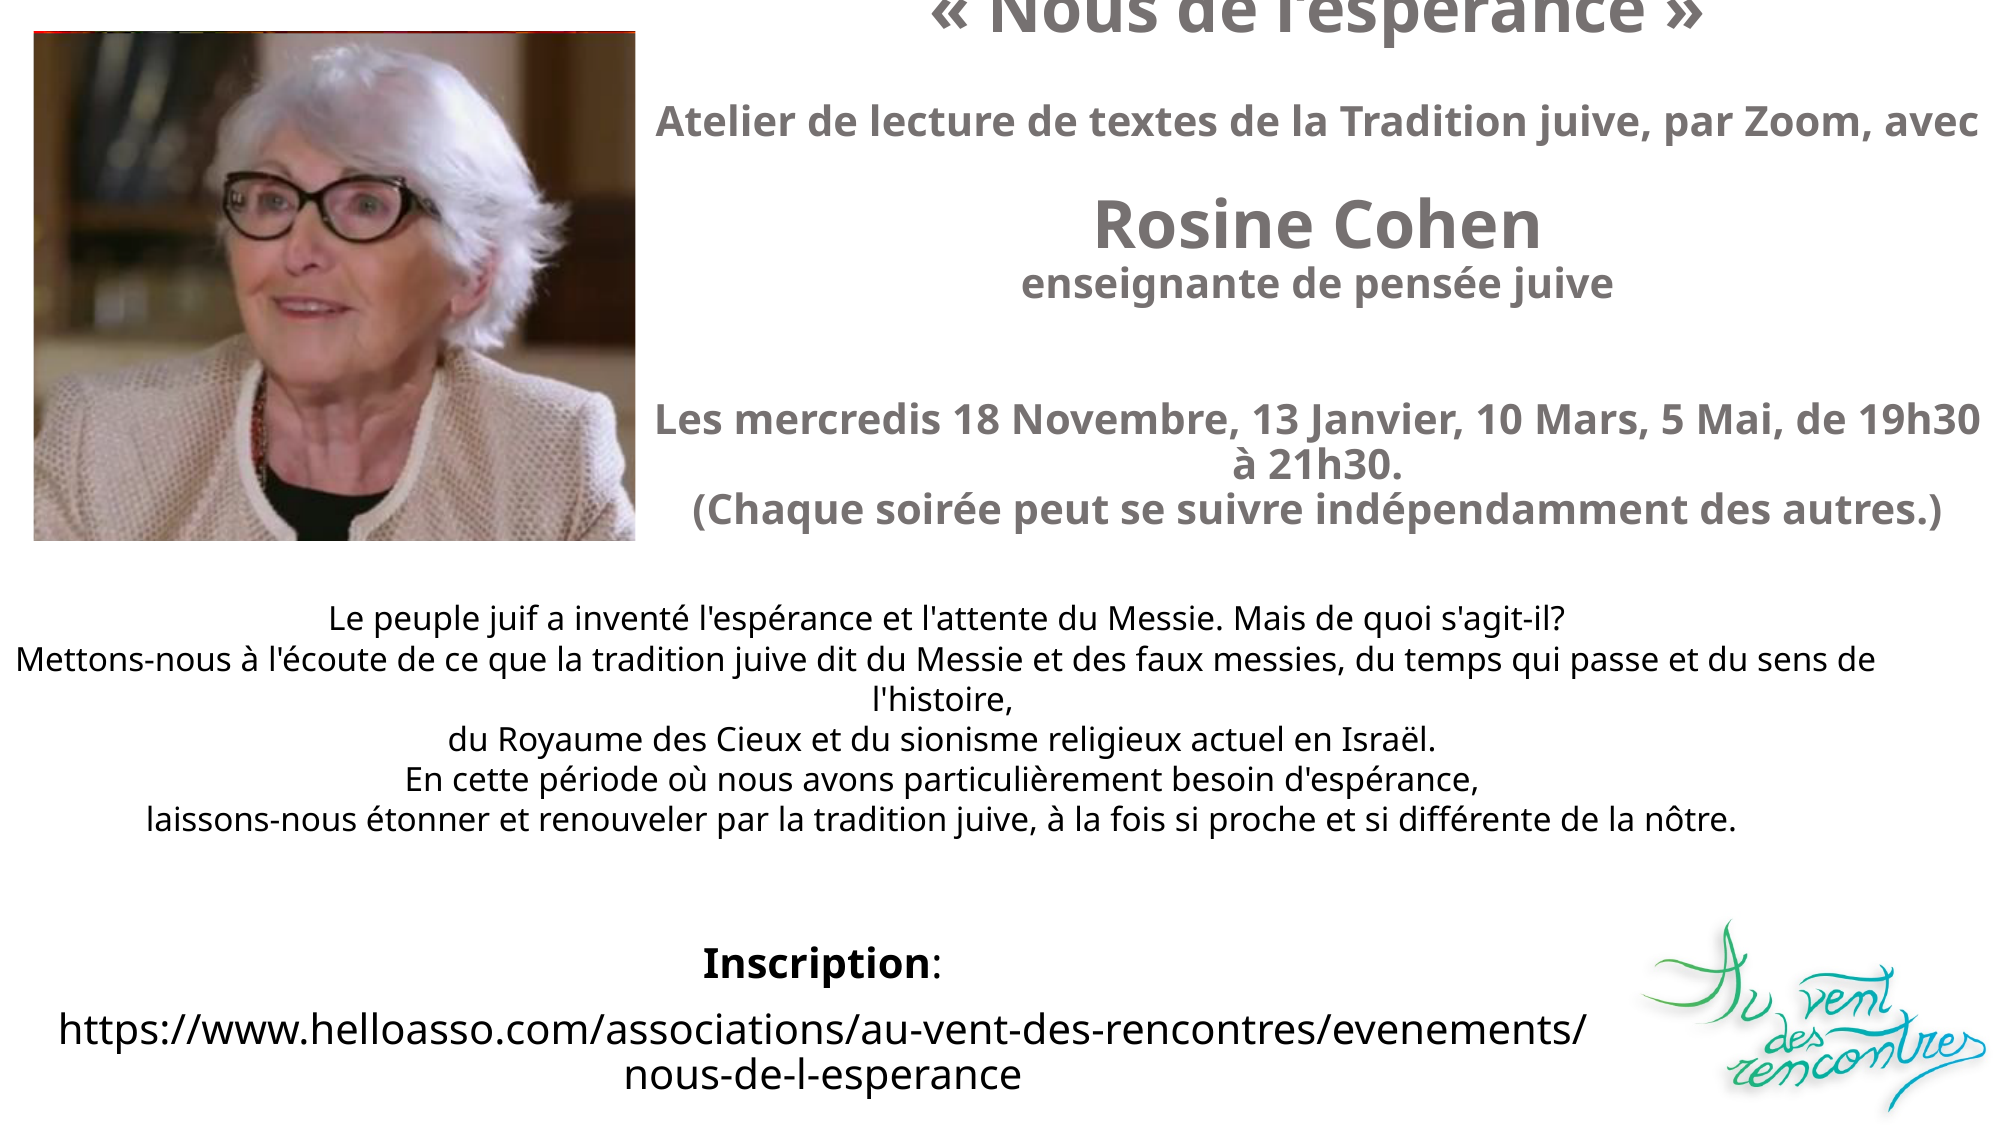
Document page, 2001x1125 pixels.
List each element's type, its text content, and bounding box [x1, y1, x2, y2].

text_box Le peuple juif a inventé l'espérance et l'attente du Messie. Mais de quoi s'agit-il? Mettons-nous à l'écoute de ce que la tradition juive dit du Messie et des faux messies, du temps qui passe et du sens de l'histoire, du Royaume des Cieux et du sionisme religieux actuel en Israël. En cette période où nous avons particulièrement besoin d'espérance, laissons-nous étonner et renouveler par la tradition juive, à la fois si proche et si différente de la nôtre. [0, 540, 2000, 809]
picture [1616, 911, 2000, 1125]
subtitle Inscription: https://www.helloasso.com/associations/au-vent-des-rencontres/evenements/nous-de-l-esperance [0, 935, 1616, 1125]
picture [33, 31, 635, 540]
title « Nous de l’espérance » Atelier de lecture de textes de la Tradition juive, par Zoom, avec Rosine Cohen enseignante de pensée juive Les mercredis 18 Novembre, 13 Janvier, 10 Mars, 5 Mai, de 19h30 à 21h30. (Chaque soirée peut se suivre indépendamment des autres.) [635, 0, 2000, 540]
